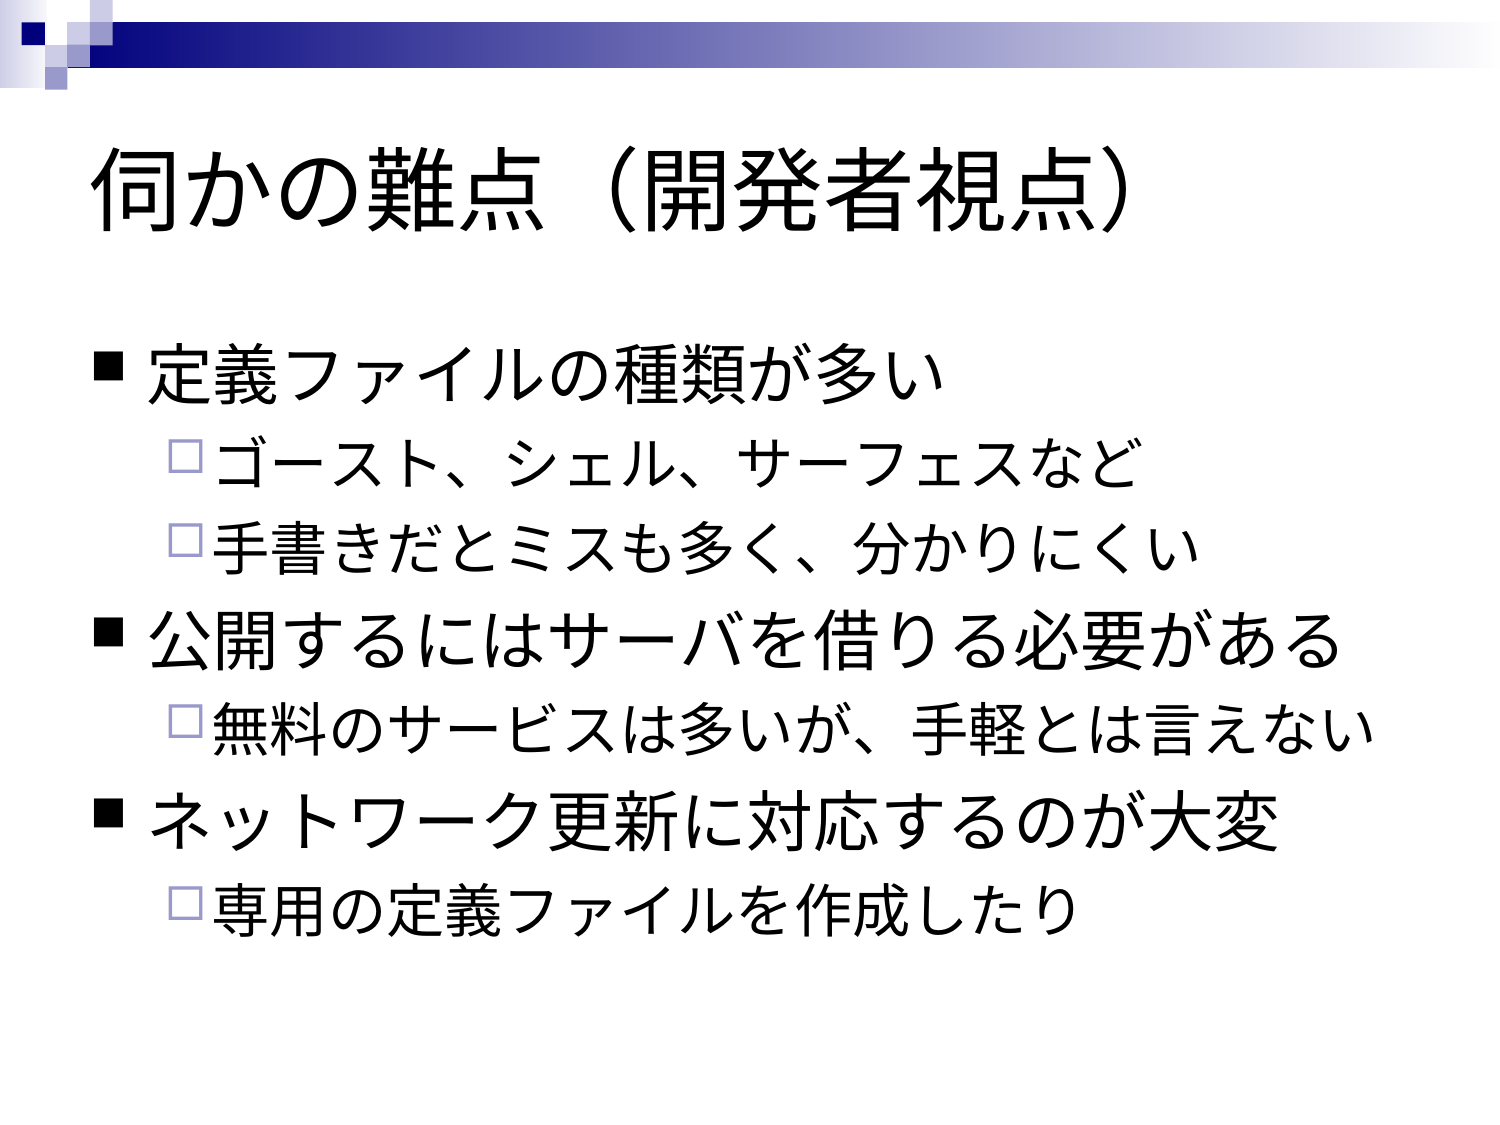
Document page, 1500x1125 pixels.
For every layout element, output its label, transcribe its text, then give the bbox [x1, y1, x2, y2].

title 伺かの難点（開発者視点） [75, 69, 1426, 306]
list 定義ファイルの種類が多い ゴースト、シェル、サーフェスなど 手書きだとミスも多く、分かりにくい 公開するにはサーバを借りる必要がある 無料のサービスは多いが、手軽とは言えない ネットワーク更新に対応するのが大変 専用の定義ファイルを作成したり [75, 324, 1426, 1021]
